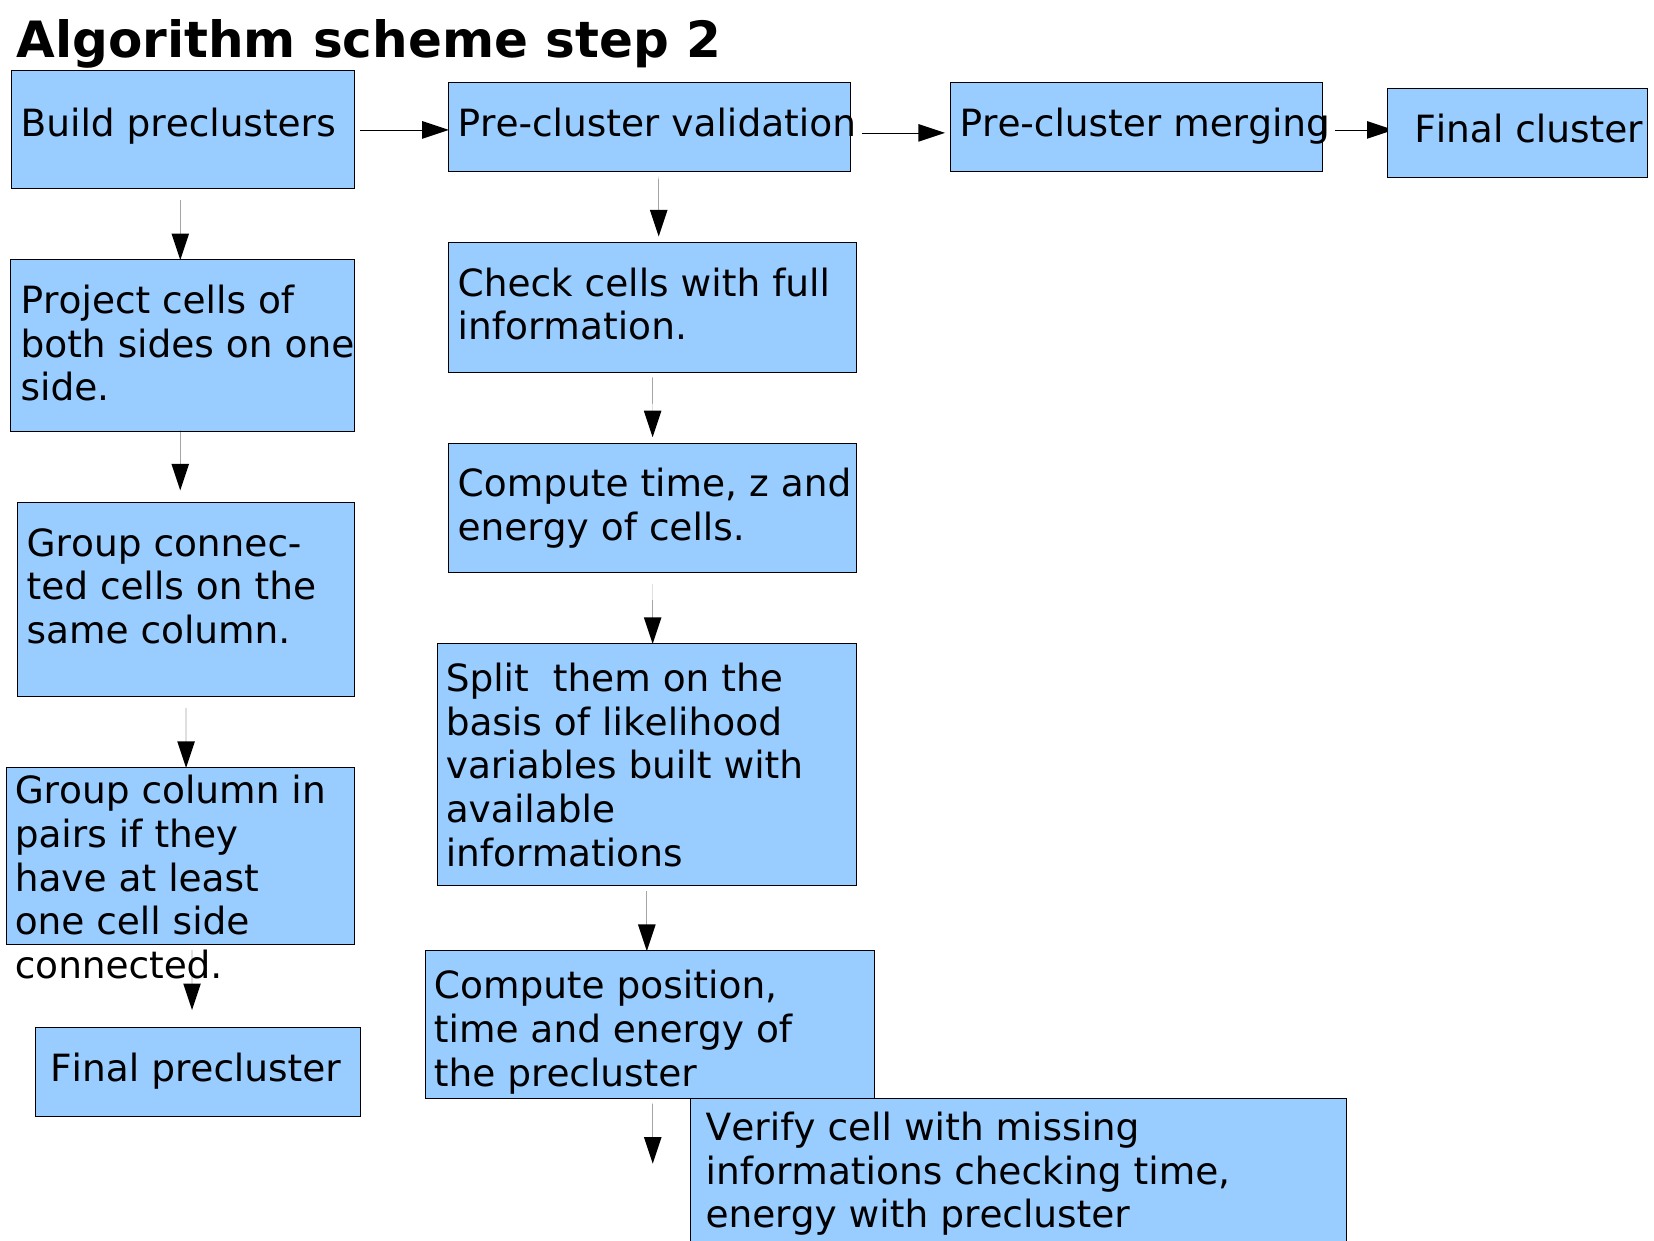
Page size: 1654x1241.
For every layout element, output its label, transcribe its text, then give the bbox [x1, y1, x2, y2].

text_box Split them on the basis of likelihood variables built with available informations [431, 649, 857, 883]
text_box [425, 950, 875, 956]
text_box Group connec-ted cells on the same column. [11, 513, 355, 660]
text_box [448, 242, 857, 254]
text_box Check cells with full information. [442, 254, 857, 356]
text_box Compute time, z and energy of cells. [442, 454, 880, 557]
text_box [950, 153, 1323, 172]
text_box [10, 259, 355, 271]
text_box [950, 82, 1323, 94]
text_box Final cluster [1399, 100, 1654, 159]
text_box [448, 443, 857, 454]
text_box [437, 643, 857, 649]
text_box [11, 78, 355, 94]
text_box Pre-cluster merging [944, 94, 1382, 153]
text_box Verify cell with missing informations checking time, energy with precluster hypothesis [690, 1098, 1353, 1241]
text_box [11, 153, 355, 189]
text_box Project cells of both sides on one side. [5, 271, 384, 418]
text_box [448, 82, 851, 94]
text_box Build preclusters [5, 94, 390, 153]
text_box [10, 418, 355, 432]
text_box [17, 502, 355, 513]
text_box Algorithm scheme step 2 [1, 3, 1038, 78]
text_box Pre-cluster validation [442, 94, 880, 153]
text_box Group column in pairs if they have at least one cell side connected. [0, 761, 355, 951]
text_box Compute position, time and energy of the precluster [419, 956, 875, 1103]
text_box [448, 356, 857, 373]
text_box [35, 1027, 361, 1039]
text_box [448, 153, 851, 172]
text_box Final precluster [35, 1039, 378, 1098]
text_box [448, 557, 857, 573]
text_box [1387, 88, 1648, 178]
text_box [17, 660, 355, 697]
text_box [35, 1098, 361, 1117]
